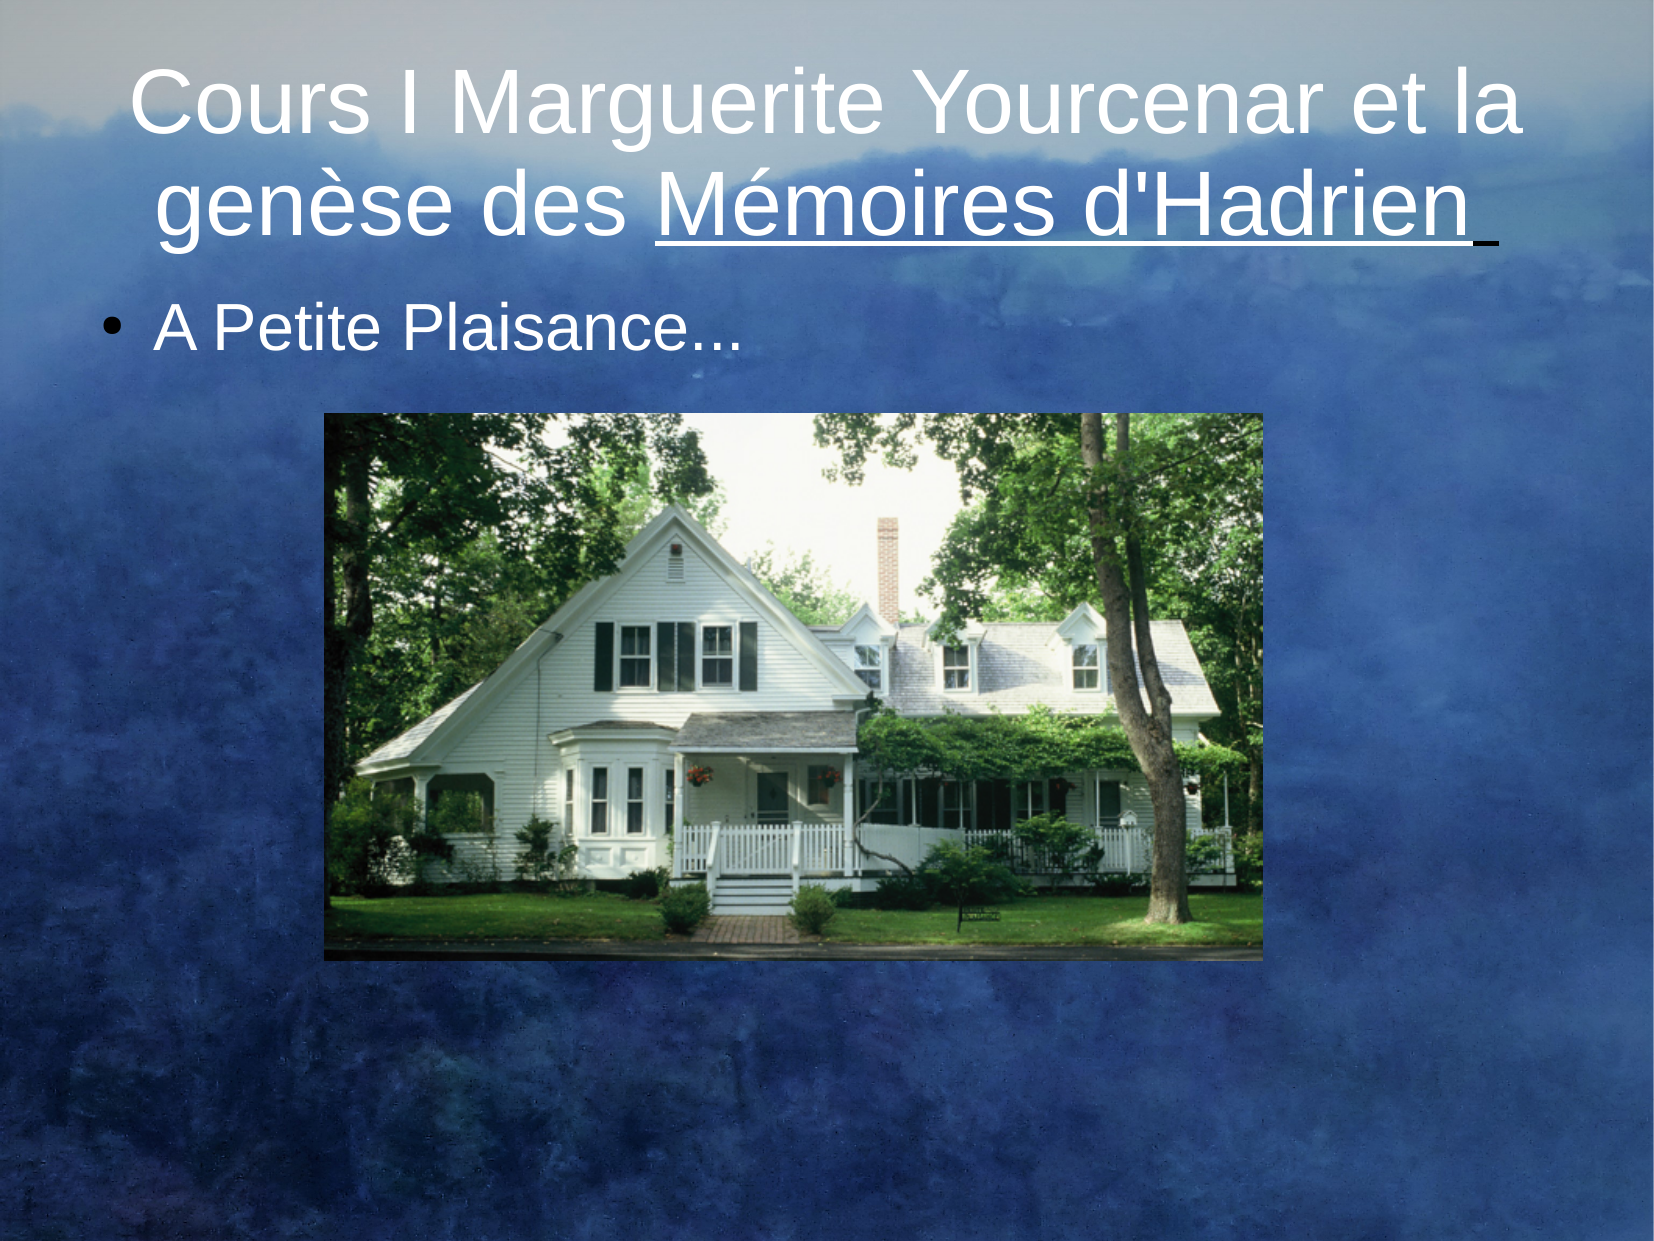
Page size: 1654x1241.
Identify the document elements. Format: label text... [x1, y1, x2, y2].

picture [0, 0, 1654, 1241]
list A Petite Plaisance... [82, 290, 1571, 1109]
title Cours I Marguerite Yourcenar et la genèse des Mémoires d'Hadrien [82, 49, 1571, 257]
